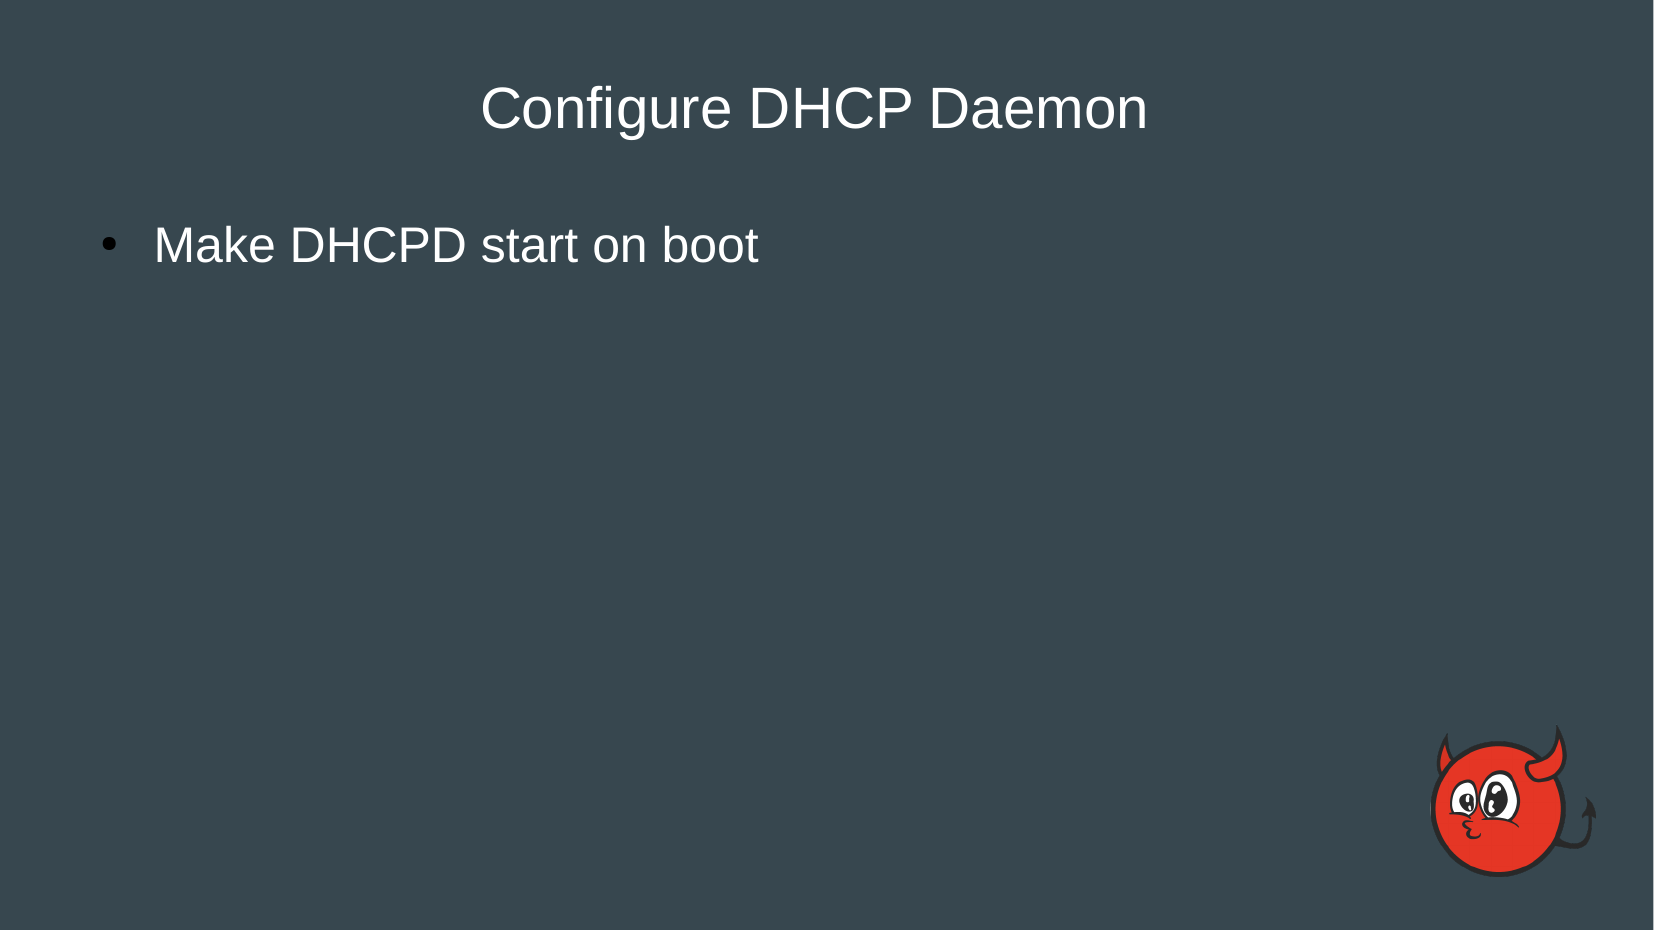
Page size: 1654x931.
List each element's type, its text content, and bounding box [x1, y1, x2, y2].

picture [1427, 717, 1598, 888]
list Make DHCPD start on boot [82, 217, 1571, 757]
title Configure DHCP Daemon [105, 30, 1525, 186]
